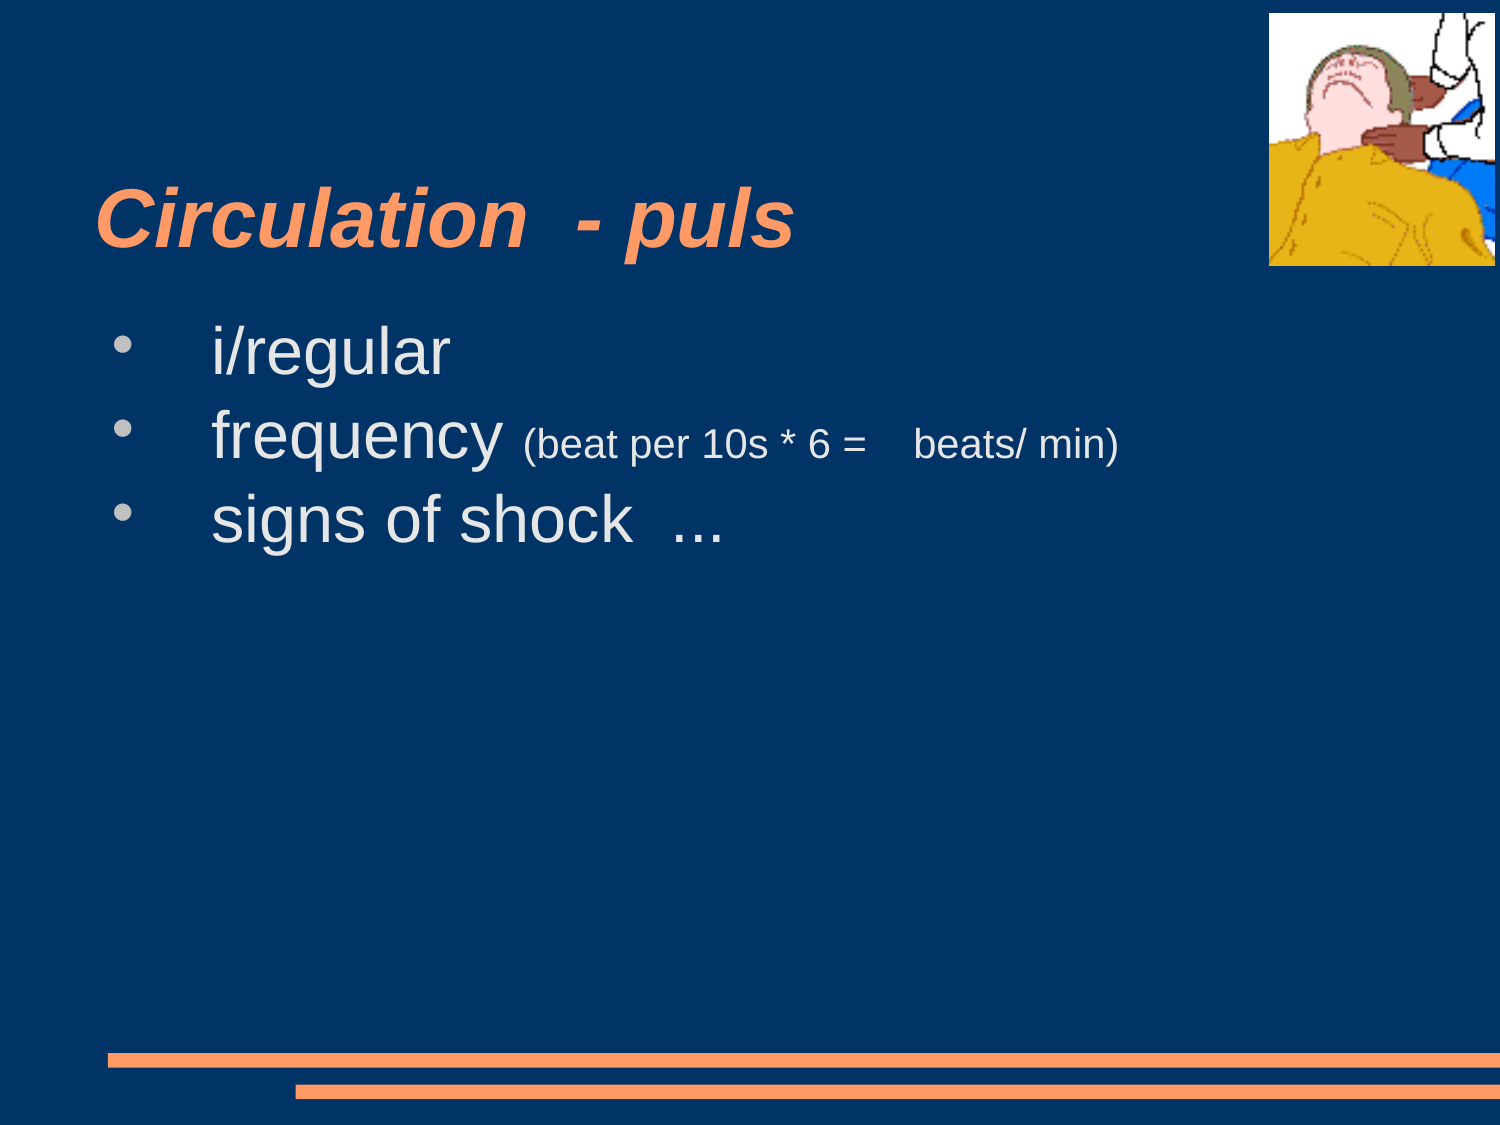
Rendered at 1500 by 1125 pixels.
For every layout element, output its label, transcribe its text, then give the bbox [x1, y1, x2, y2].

title Circulation - puls [94, 110, 1500, 303]
list i/regular frequency (beat per 10s * 6 = beats/ min) signs of shock ... [94, 303, 1500, 1034]
picture [1269, 13, 1495, 266]
